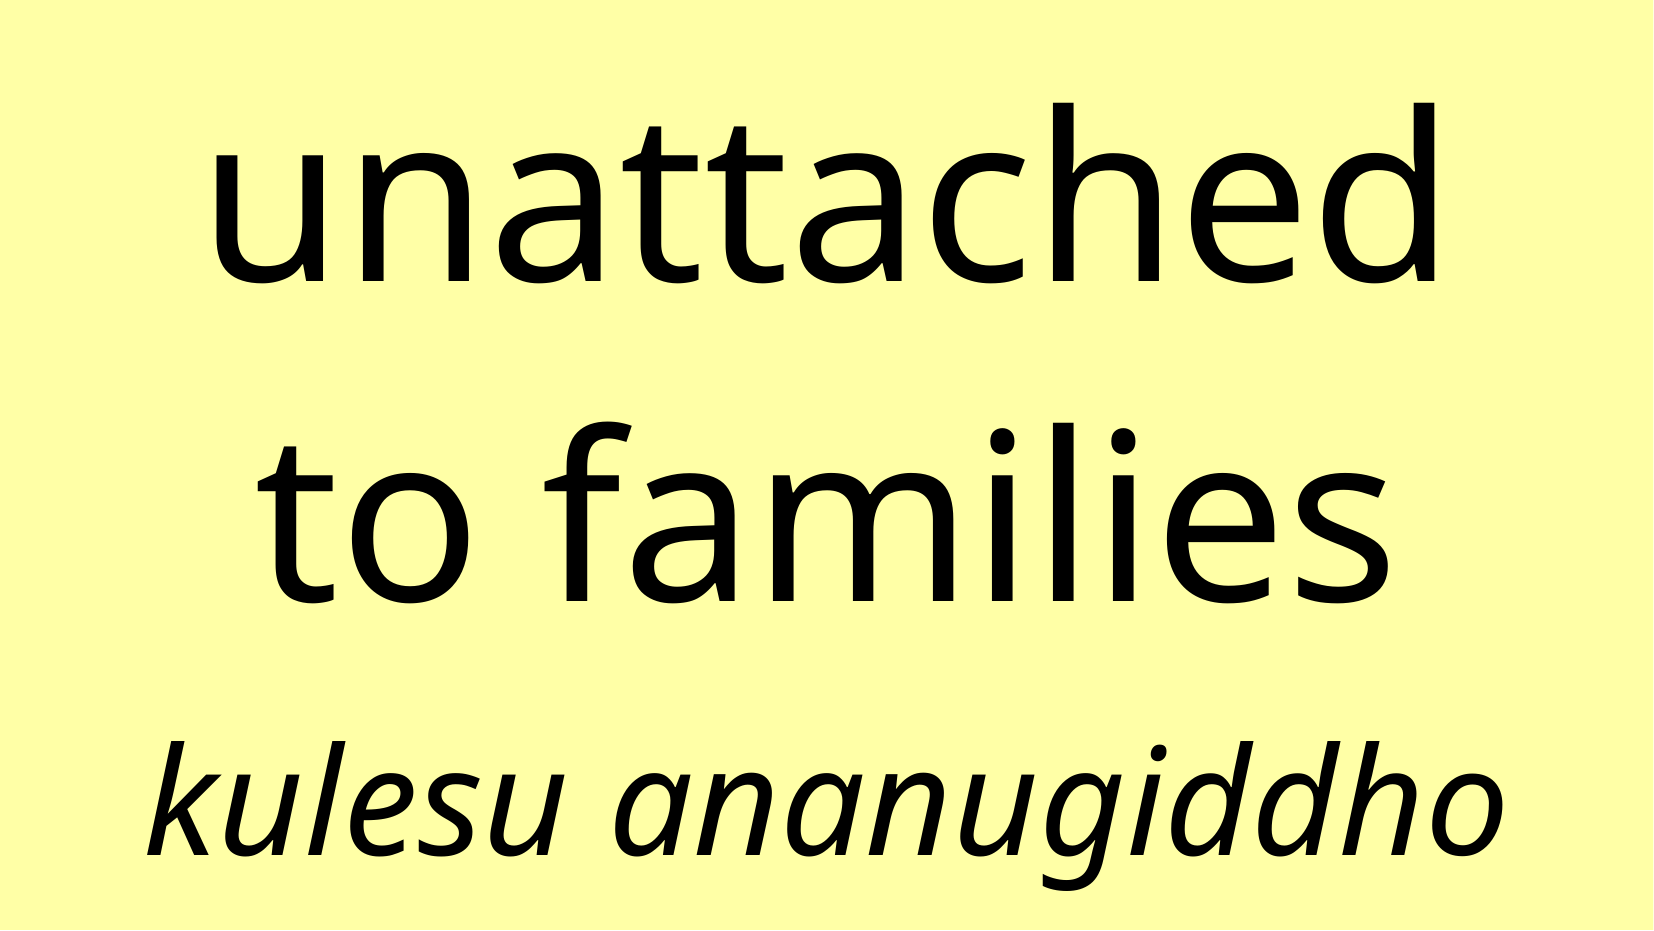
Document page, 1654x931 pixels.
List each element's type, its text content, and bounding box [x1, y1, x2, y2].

text_box unattached to families kulesu ananugiddho [92, 73, 1561, 857]
